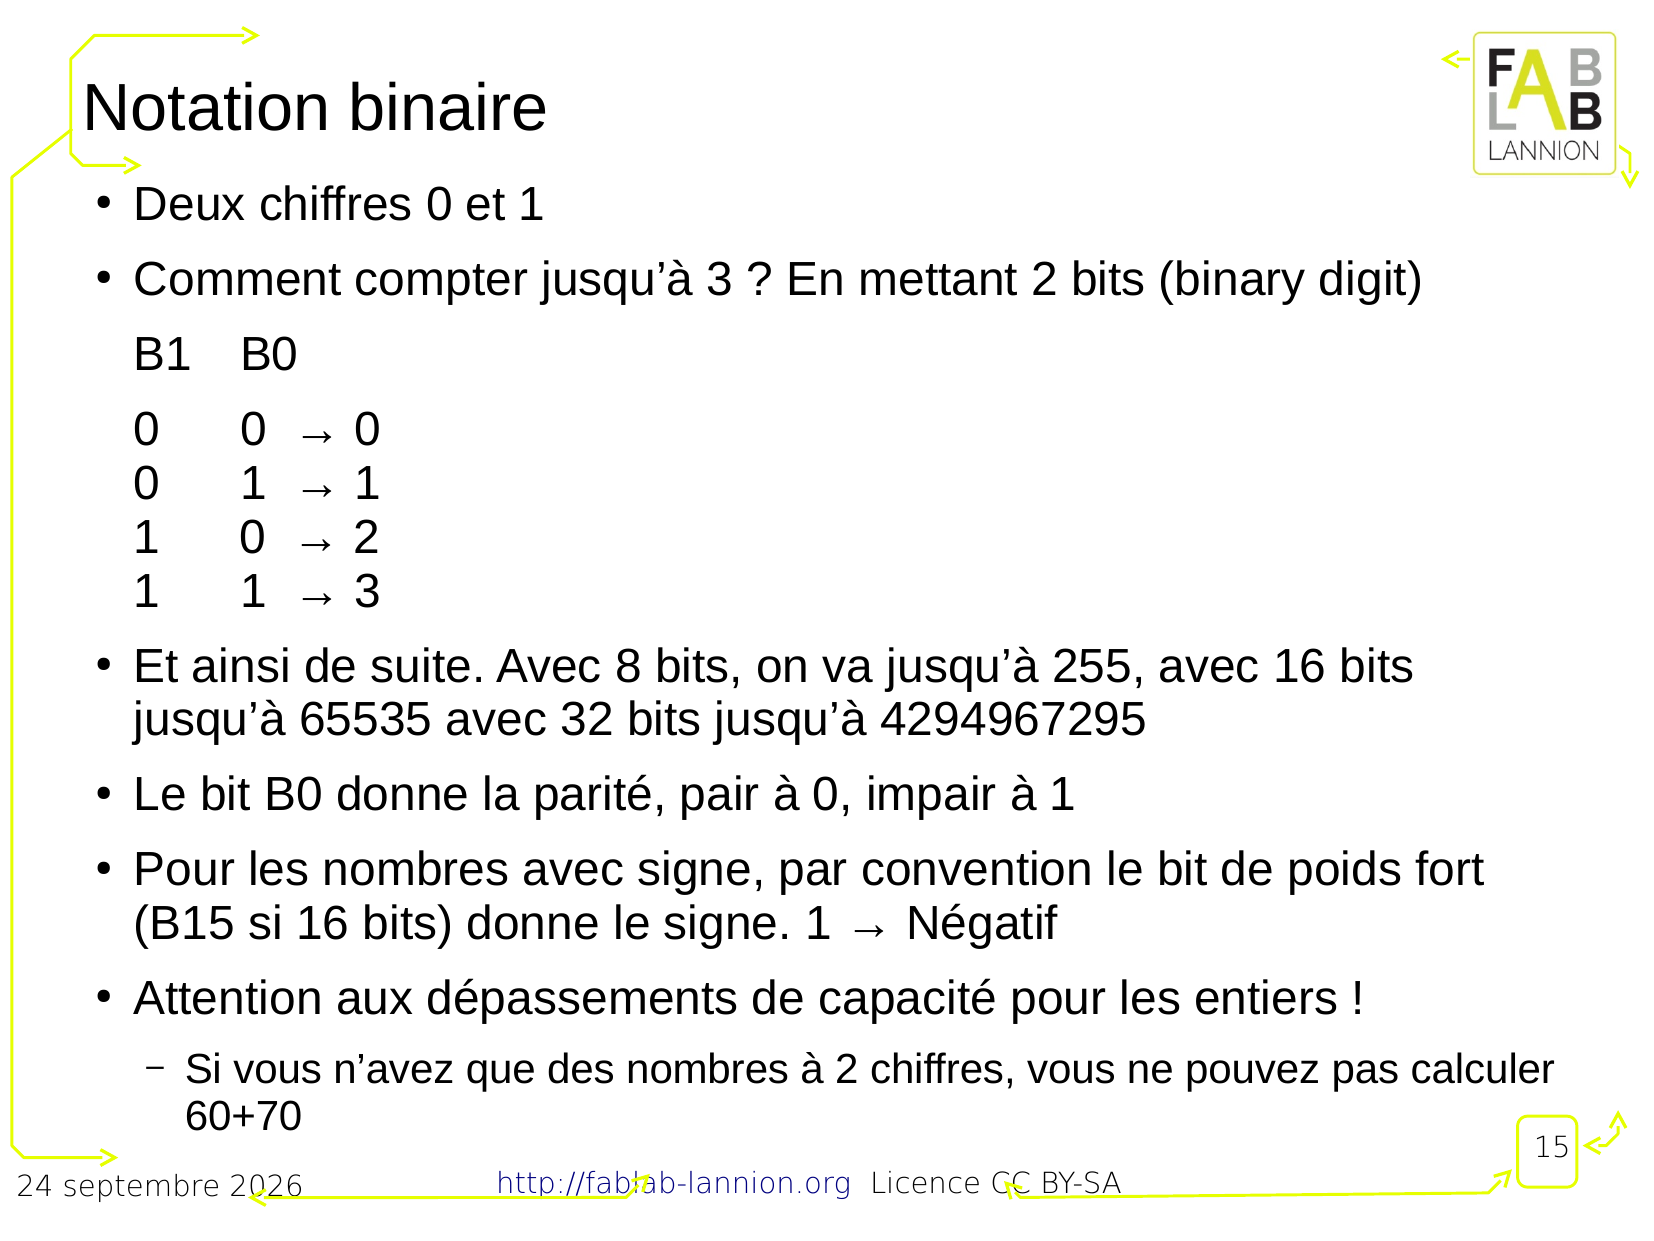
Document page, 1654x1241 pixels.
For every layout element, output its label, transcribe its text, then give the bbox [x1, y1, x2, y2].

picture [1470, 29, 1619, 178]
list Deux chiffres 0 et 1 Comment compter jusqu’à 3 ? En mettant 2 bits (binary digit) B1 B0 0 0 → 0 0 1 → 1 1 0 → 2 1 1 → 3 Et ainsi de suite. Avec 8 bits, on va jusqu’à 255, avec 16 bits jusqu’à 65535 avec 32 bits jusqu’à 4294967295 Le bit B0 donne la parité, pair à 0, impair à 1 Pour les nombres avec signe, par convention le bit de poids fort (B15 si 16 bits) donne le signe. 1 → Négatif Attention aux dépassements de capacité pour les entiers ! Si vous n’avez que des nombres à 2 chiffres, vous ne pouvez pas calculer 60+70 [82, 177, 1571, 1146]
title Notation binaire [82, 49, 1441, 166]
